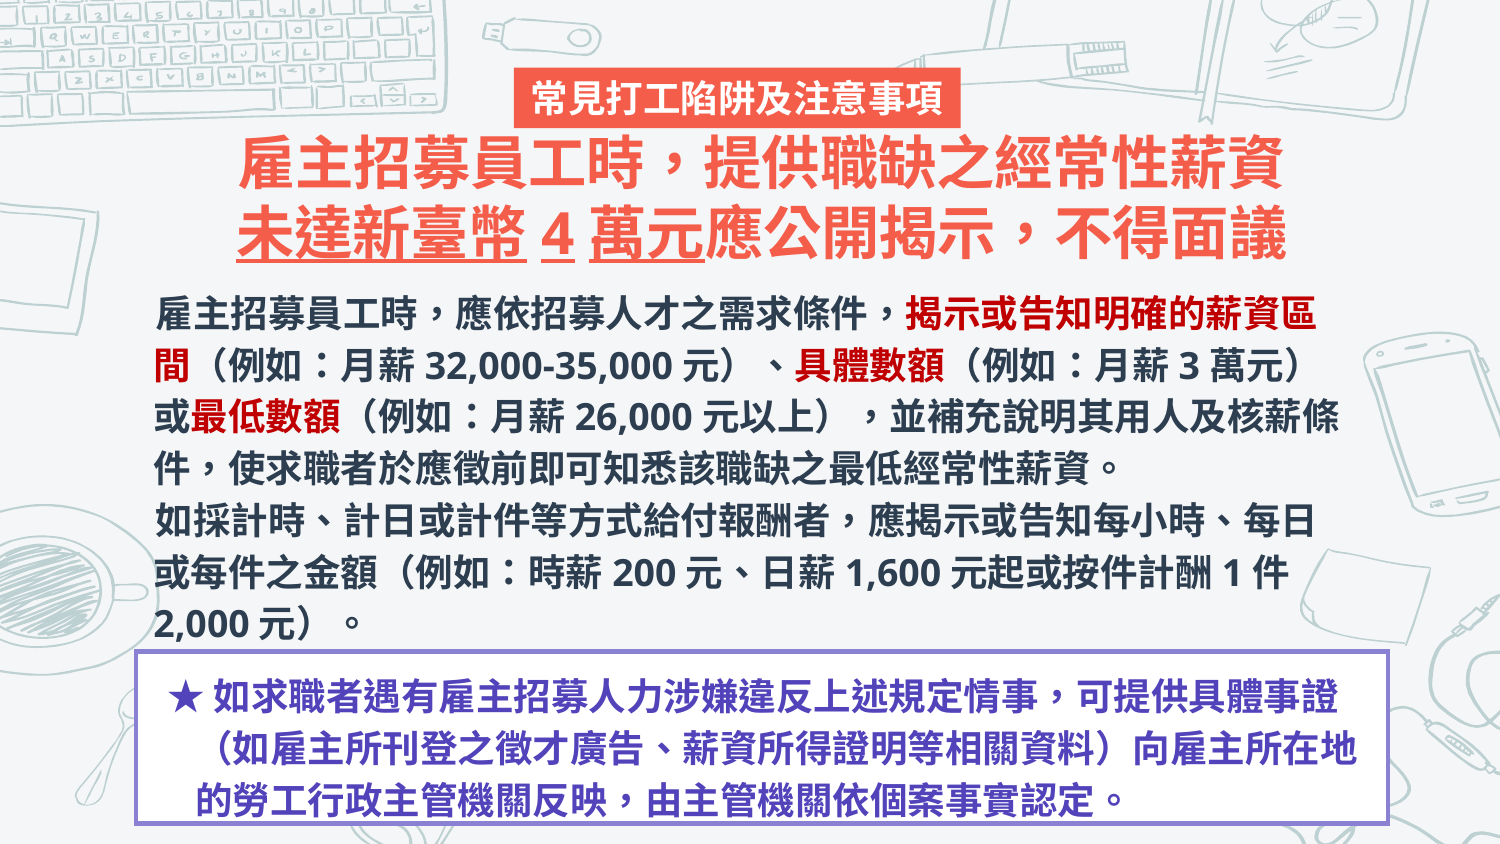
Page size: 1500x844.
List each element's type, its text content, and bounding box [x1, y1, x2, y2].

text_box ★如求職者遇有雇主招募人力涉嫌違反上述規定情事，可提供具體事證（如雇主所刊登之徵才廣告、薪資所得證明等相關資料）向雇主所在地的勞工行政主管機關反映，由主管機關依個案事實認定。 [135, 651, 1388, 824]
text_box 雇主招募員工時，應依招募人才之需求條件，揭示或告知明確的薪資區間（例如：月薪32,000-35,000元）、具體數額（例如：月薪3萬元）或最低數額（例如：月薪26,000元以上），並補充說明其用人及核薪條件，使求職者於應徵前即可知悉該職缺之最低經常性薪資。 如採計時、計日或計件等方式給付報酬者，應揭示或告知每小時、每日或每件之金額（例如：時薪200元、日薪1,600元起或按件計酬1件2,000元）。 [123, 268, 1365, 658]
text_box 常見打工陷阱及注意事項 [513, 67, 961, 129]
title 雇主招募員工時，提供職缺之經常性薪資 未達新臺幣4萬元應公開揭示，不得面議 [147, 8, 1377, 281]
